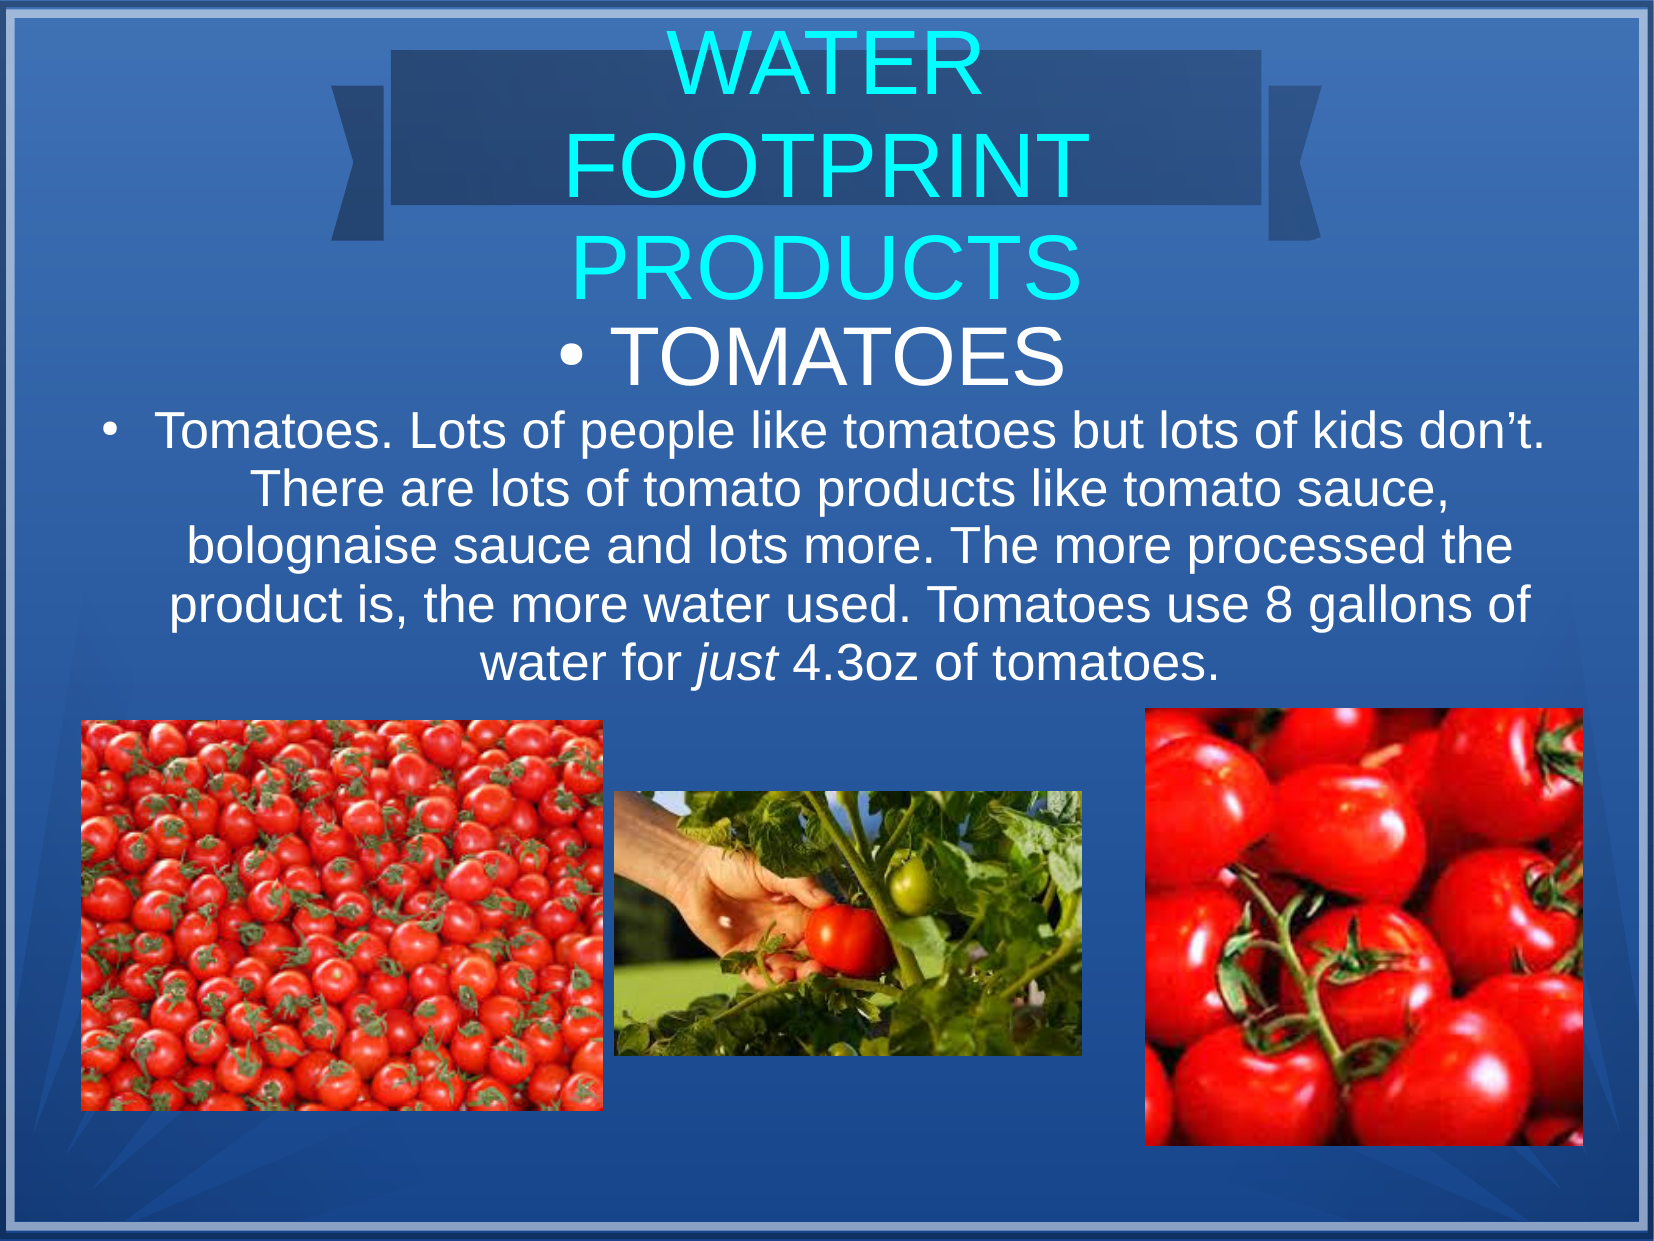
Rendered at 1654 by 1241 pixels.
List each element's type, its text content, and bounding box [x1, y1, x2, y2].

list TOMATOES [59, 310, 1548, 768]
picture [1145, 708, 1583, 1146]
title WATER FOOTPRINT PRODUCTS [389, 11, 1264, 310]
picture [81, 720, 603, 1111]
picture [614, 791, 1082, 1056]
list Tomatoes. Lots of people like tomatoes but lots of kids don’t. There are lots of tomato products like tomato sauce, bolognaise sauce and lots more. The more processed the product is, the more water used. Tomatoes use 8 gallons of water for just 4.3oz of tomatoes. [70, 401, 1559, 697]
